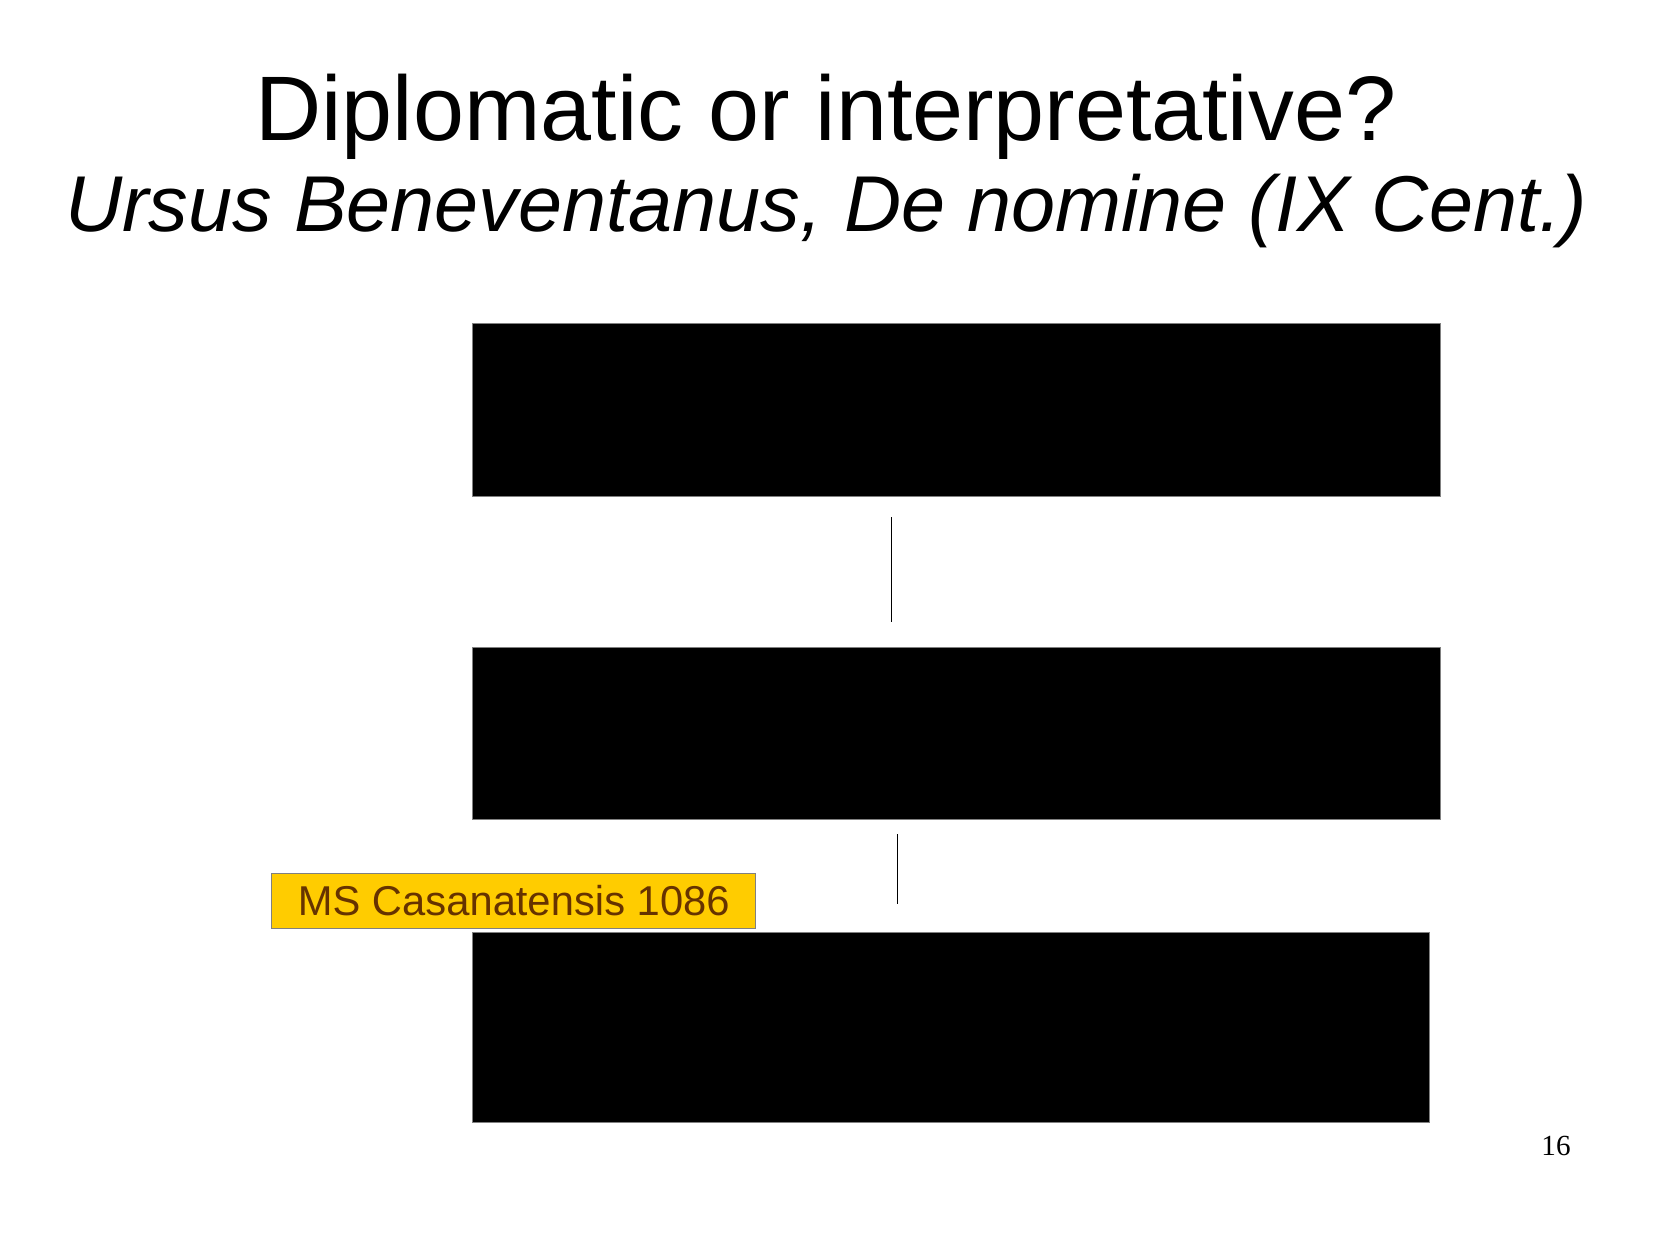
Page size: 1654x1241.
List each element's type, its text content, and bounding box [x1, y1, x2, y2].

text_box [472, 323, 1441, 497]
title Diplomatic or interpretative? Ursus Beneventanus, De nomine (IX Cent.) [47, 49, 1607, 257]
text_box MS Casanatensis 1086 [271, 873, 756, 929]
text_box [472, 647, 1441, 820]
text_box [472, 932, 1430, 1123]
